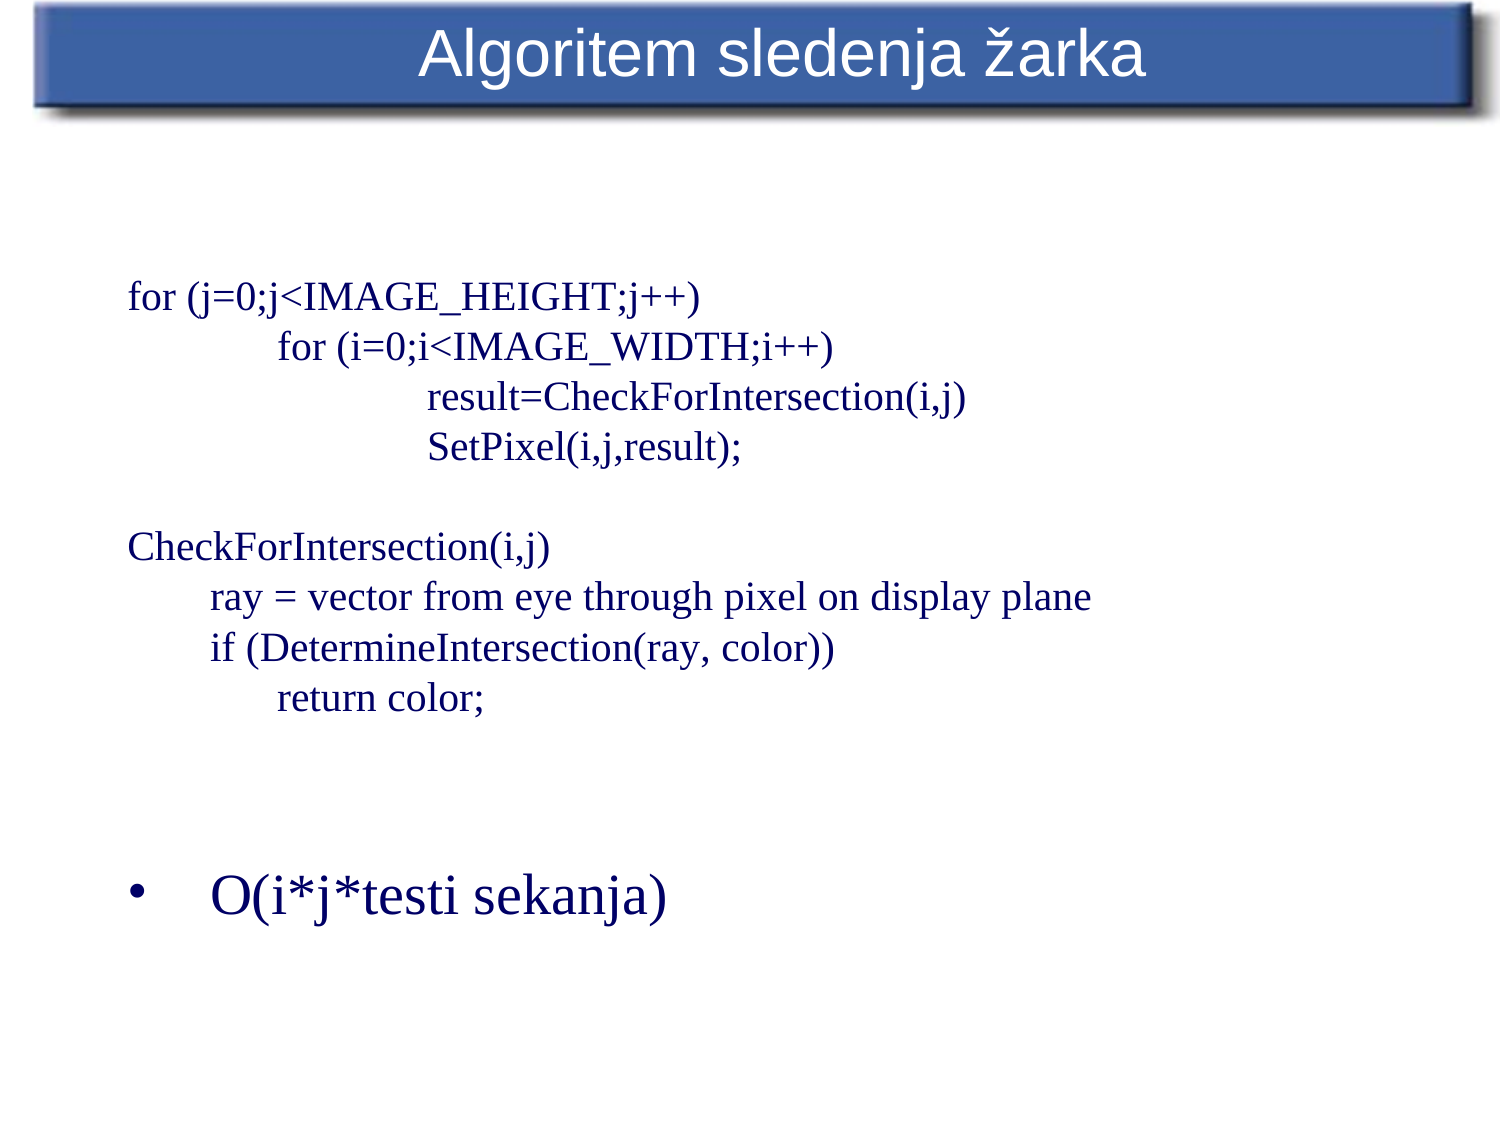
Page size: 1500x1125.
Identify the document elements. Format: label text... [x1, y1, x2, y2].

text_box for (j=0;j<IMAGE_HEIGHT;j++) for (i=0;i<IMAGE_WIDTH;i++) result=CheckForIntersection(i,j) SetPixel(i,j,result); CheckForIntersection(i,j) ray = vector from eye through pixel on display plane if (DetermineIntersection(ray, color)) return color; O(i*j*testi sekanja) [112, 211, 1426, 934]
title Algoritem sledenja žarka [145, 0, 1421, 98]
picture [32, 0, 1500, 127]
